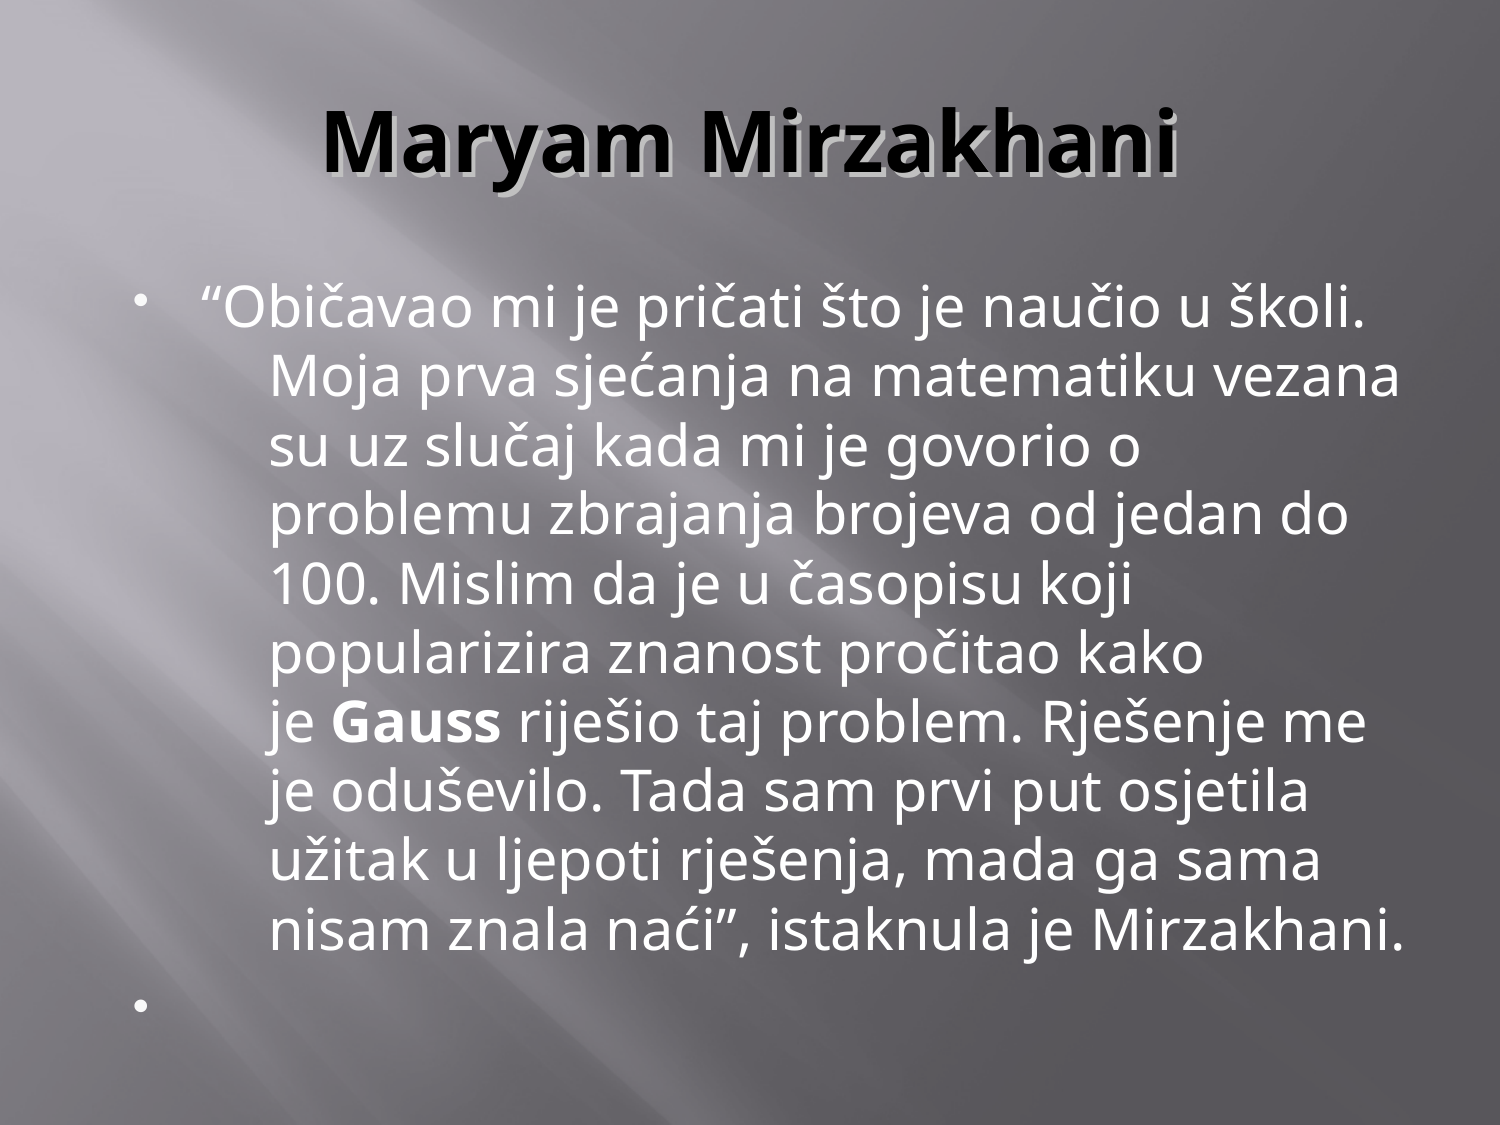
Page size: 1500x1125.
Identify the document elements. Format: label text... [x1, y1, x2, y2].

title Maryam Mirzakhani [75, 45, 1426, 233]
list “Običavao mi je pričati što je naučio u školi. Moja prva sjećanja na matematiku vezana su uz slučaj kada mi je govorio o problemu zbrajanja brojeva od jedan do 100. Mislim da je u časopisu koji popularizira znanost pročitao kako je Gauss riješio taj problem. Rješenje me je oduševilo. Tada sam prvi put osjetila užitak u ljepoti rješenja, mada ga sama nisam znala naći”, istaknula je Mirzakhani. [75, 262, 1426, 1036]
